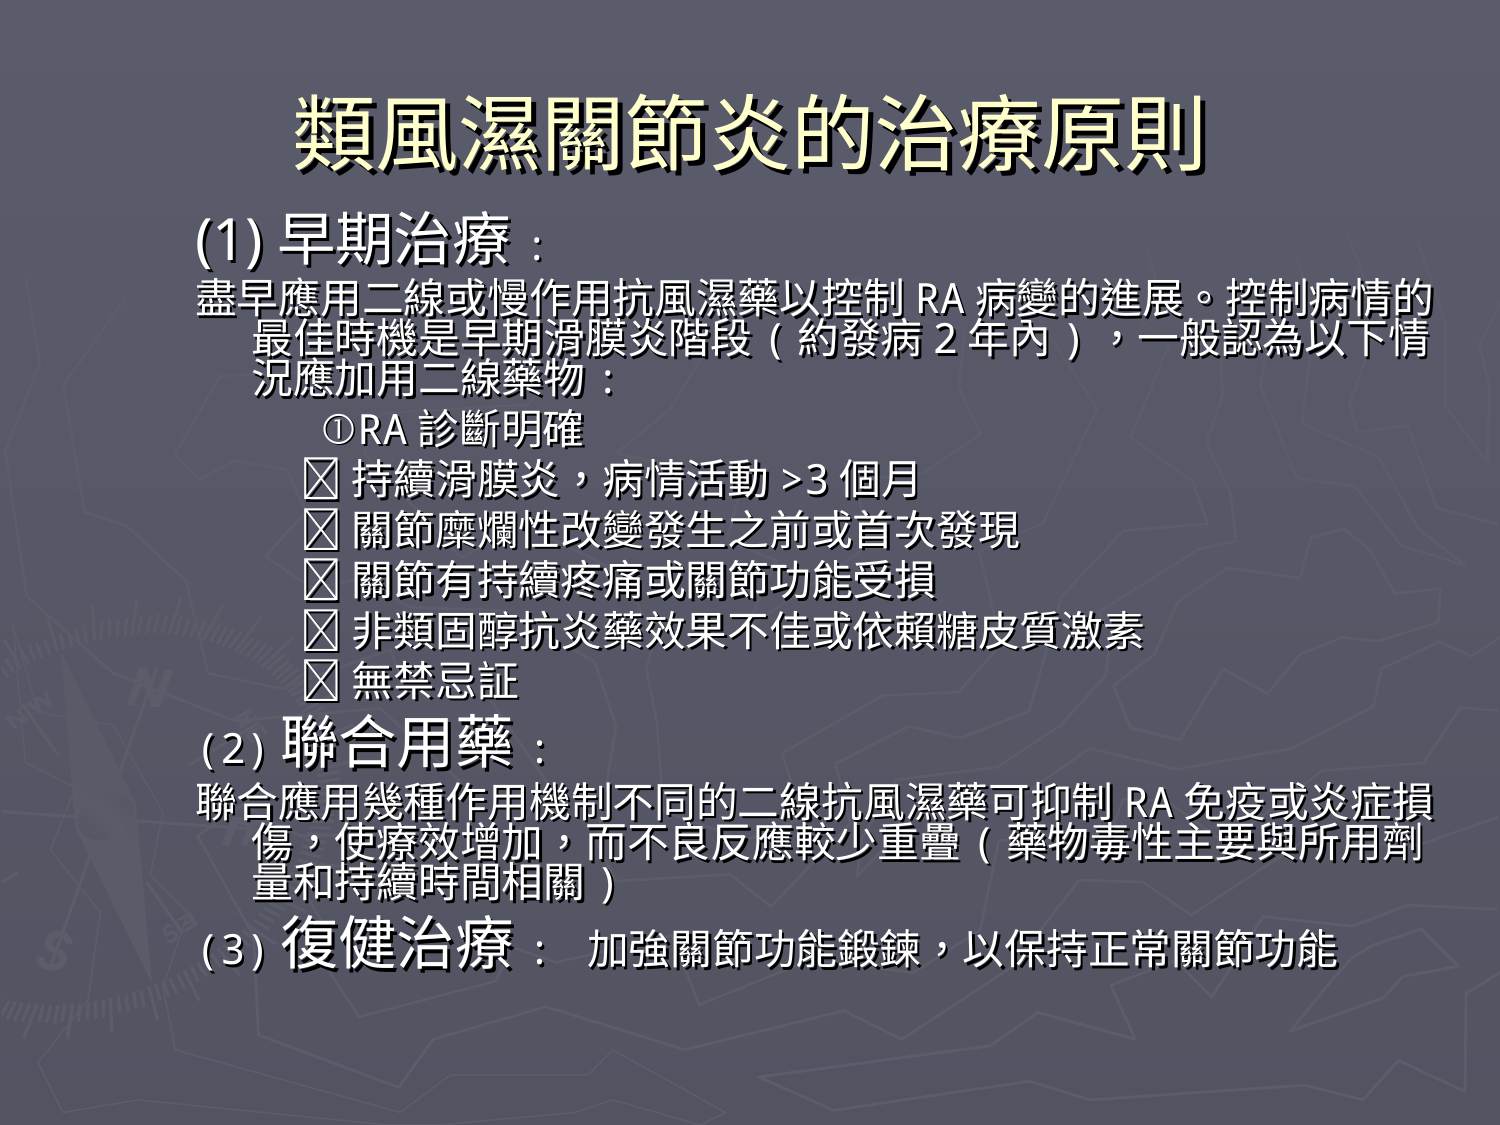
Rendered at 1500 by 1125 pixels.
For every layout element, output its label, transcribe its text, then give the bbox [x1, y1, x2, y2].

list (1)早期治療: 盡早應用二線或慢作用抗風濕藥以控制RA病變的進展。控制病情的最佳時機是早期滑膜炎階段(約發病2年內)，一般認為以下情況應加用二線藥物: RA診斷明確 持續滑膜炎，病情活動>3個月 關節糜爛性改變發生之前或首次發現 關節有持續疼痛或關節功能受損 非類固醇抗炎藥效果不佳或依賴糖皮質激素 無禁忌証 (2)聯合用藥: 聯合應用幾種作用機制不同的二線抗風濕藥可抑制RA免疫或炎症損傷，使療效增加，而不良反應較少重疊(藥物毒性主要與所用劑量和持續時間相關) (3)復健治療: 加強關節功能鍛鍊，以保持正常關節功能 [123, 208, 1459, 1094]
title 類風濕關節炎的治療原則 [49, 37, 1451, 225]
